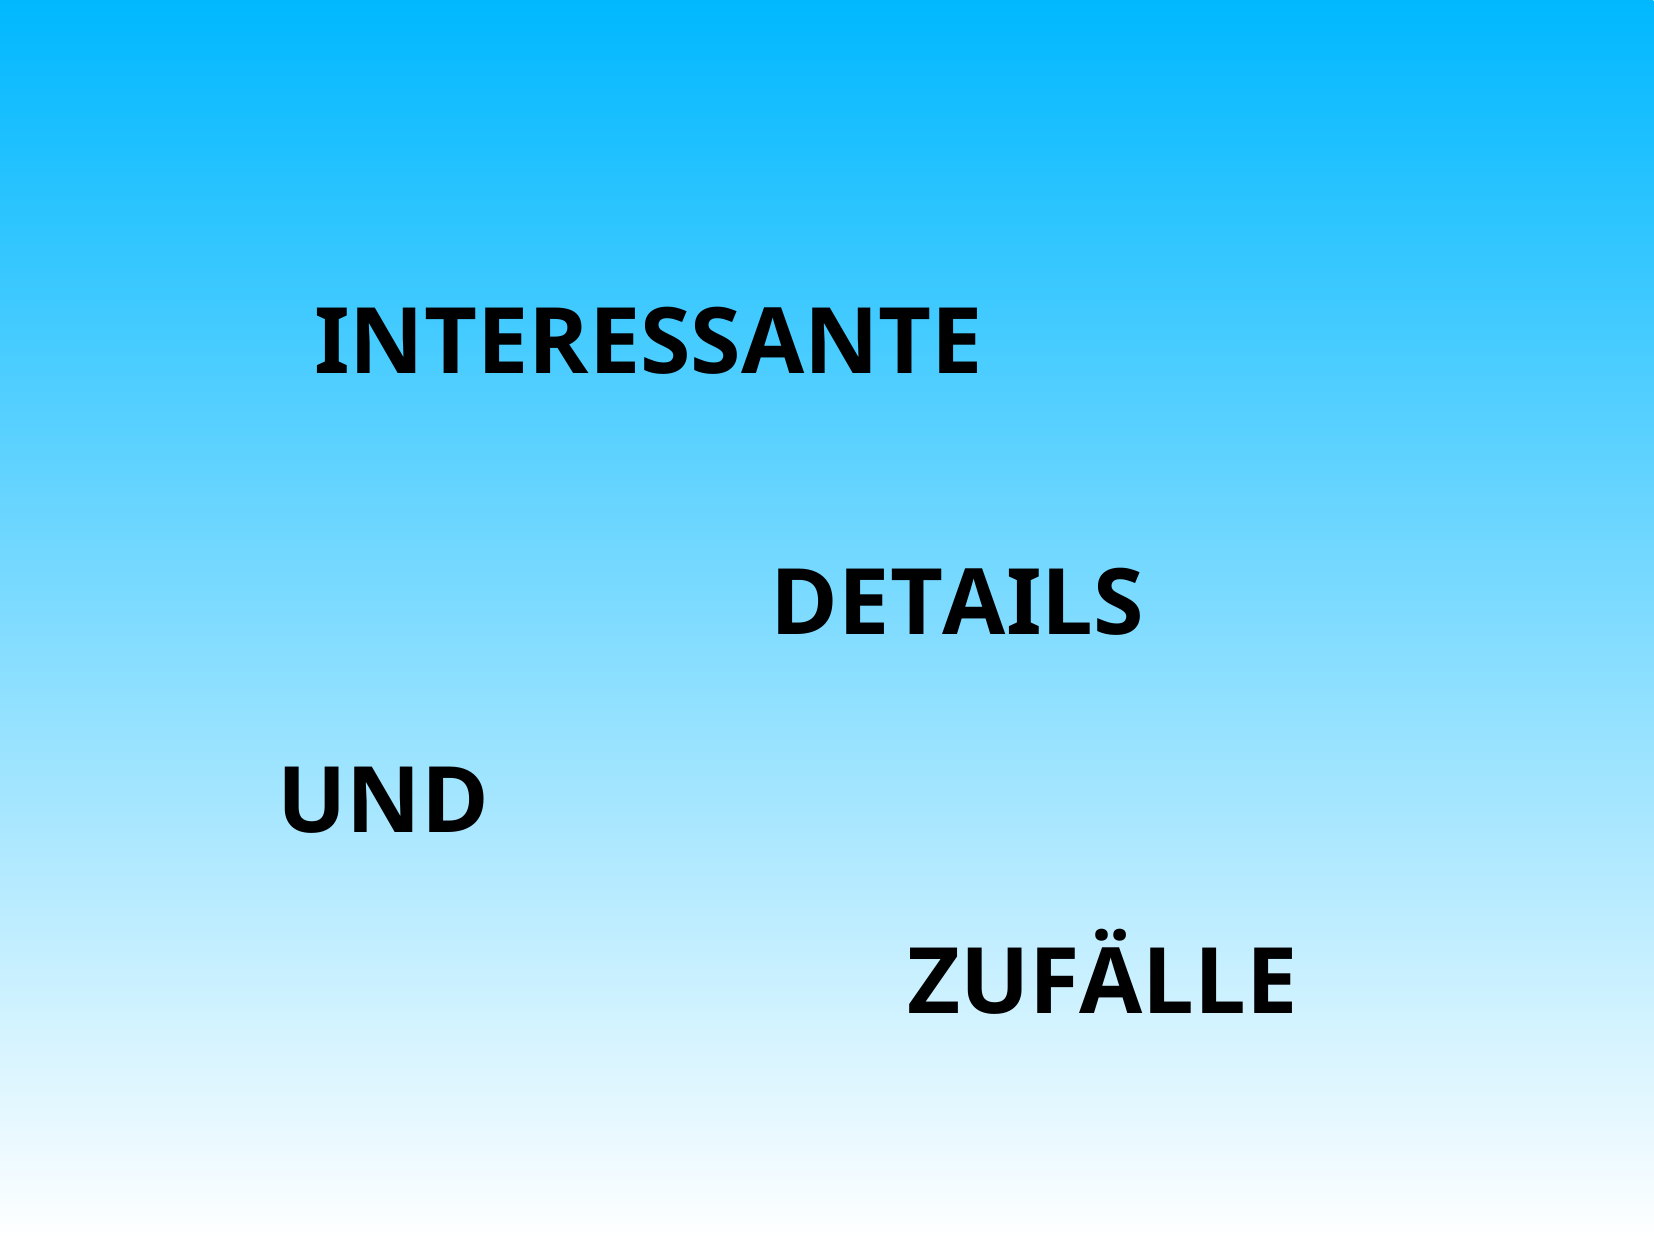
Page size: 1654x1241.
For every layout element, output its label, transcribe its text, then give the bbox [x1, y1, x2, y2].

text_box UND [259, 724, 527, 856]
text_box INTERESSANTE [299, 267, 1113, 393]
text_box DETAILS [755, 529, 1223, 654]
text_box ZUFÄLLE [889, 904, 1407, 1036]
